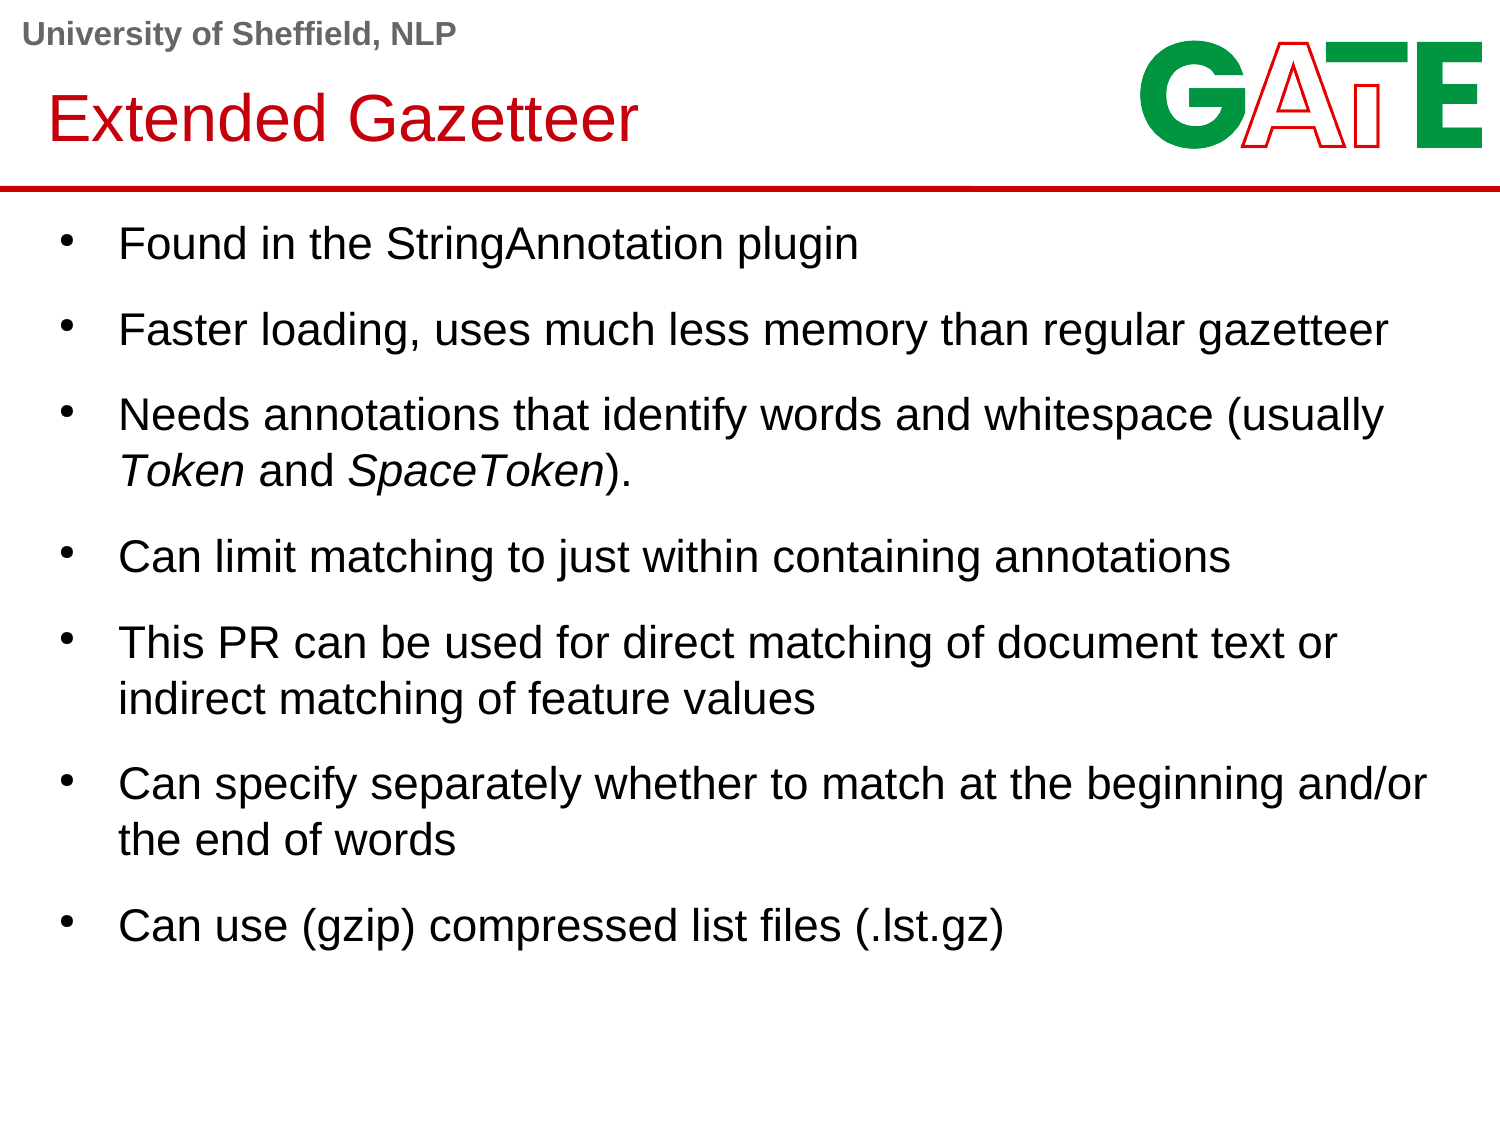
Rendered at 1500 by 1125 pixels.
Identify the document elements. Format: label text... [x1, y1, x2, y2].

list Found in the StringAnnotation plugin Faster loading, uses much less memory than regular gazetteer Needs annotations that identify words and whitespace (usually Token and SpaceToken). Can limit matching to just within containing annotations This PR can be used for direct matching of document text or indirect matching of feature values Can specify separately whether to match at the beginning and/or the end of words Can use (gzip) compressed list files (.lst.gz) [59, 212, 1465, 1063]
title Extended Gazetteer [47, 59, 1241, 180]
picture [1133, 23, 1489, 166]
